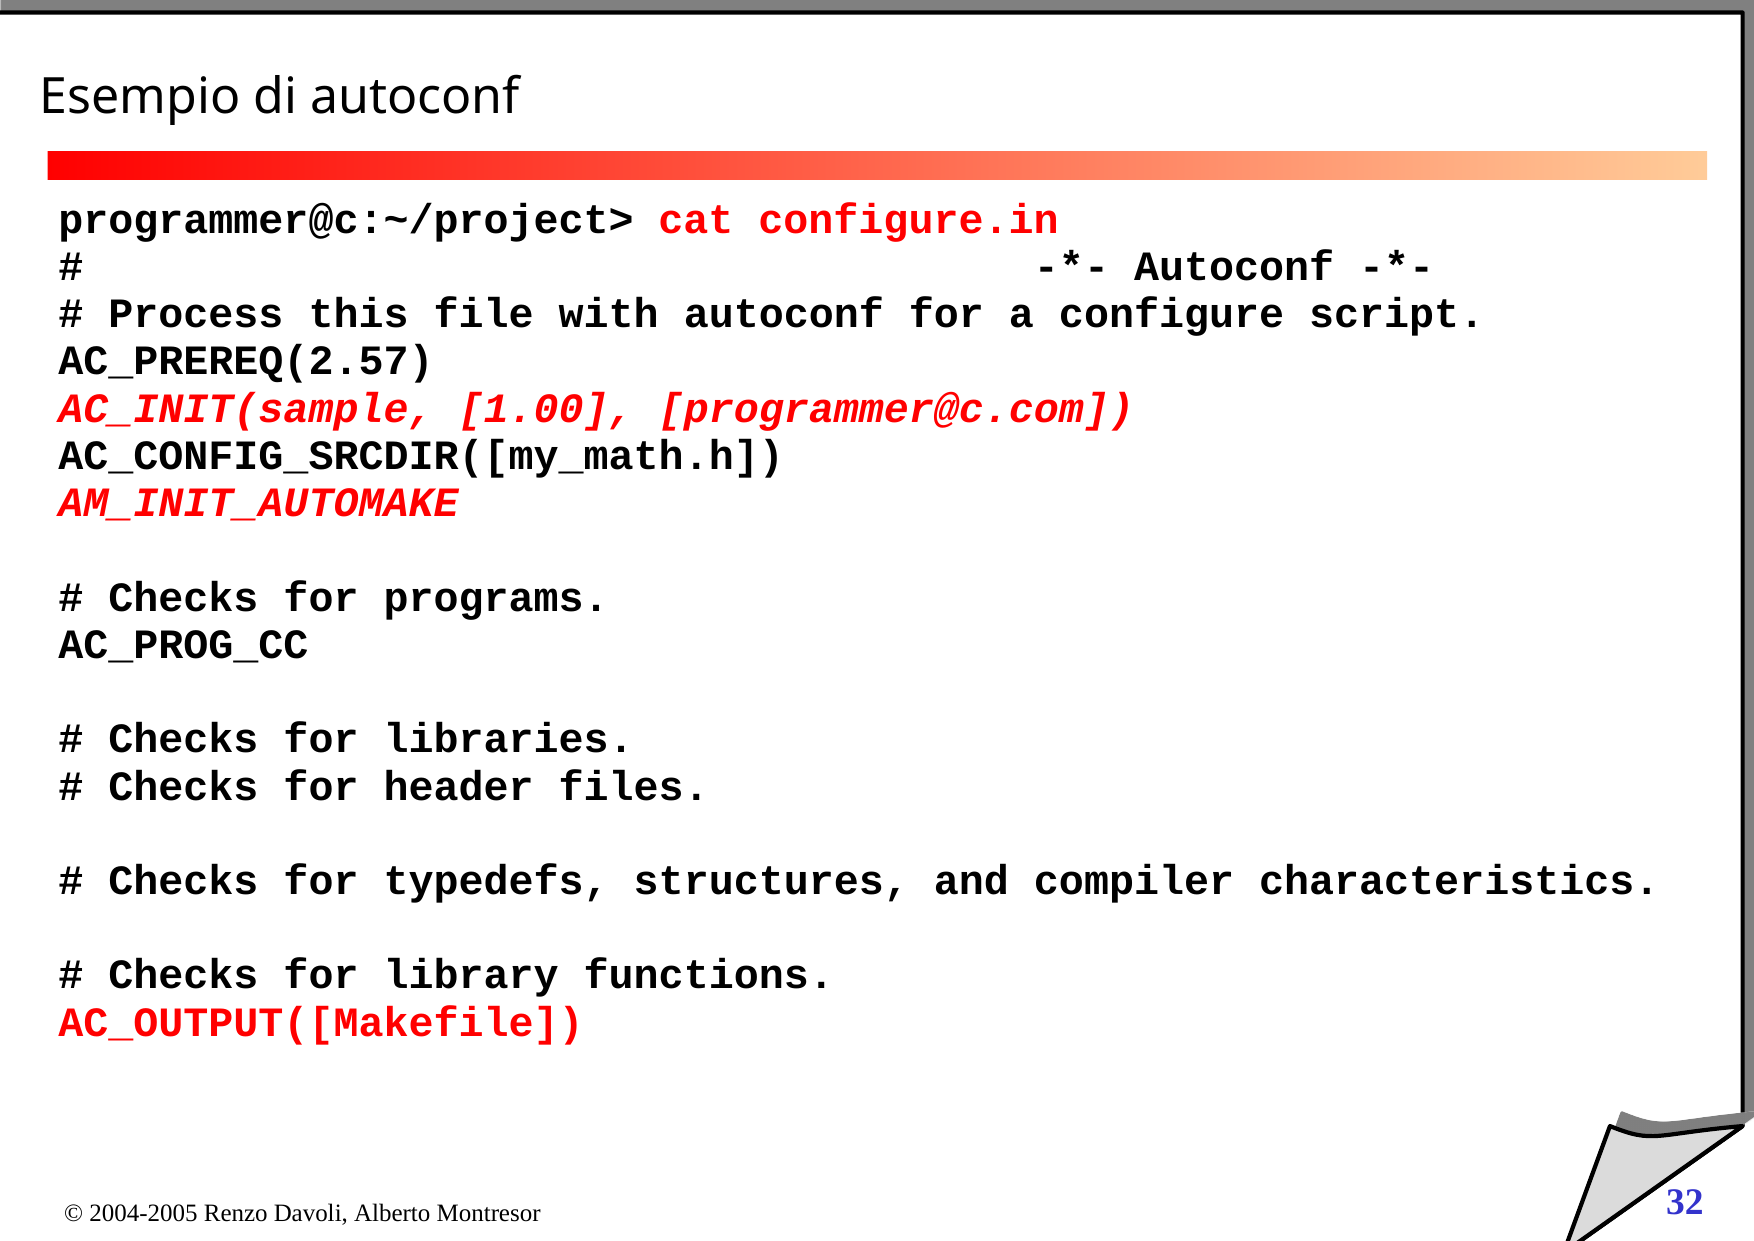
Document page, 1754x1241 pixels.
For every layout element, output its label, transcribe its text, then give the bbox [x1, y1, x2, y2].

list programmer@c:~/project> cat configure.in # -*- Autoconf -*- # Process this file with autoconf for a configure script. AC_PREREQ(2.57) AC_INIT(sample, [1.00], [programmer@c.com]) AC_CONFIG_SRCDIR([my_math.h]) AM_INIT_AUTOMAKE # Checks for programs. AC_PROG_CC # Checks for libraries. # Checks for header files. # Checks for typedefs, structures, and compiler characteristics. # Checks for library functions. AC_OUTPUT([Makefile]) [58, 198, 1696, 1241]
title Esempio di autoconf [40, 49, 1714, 144]
